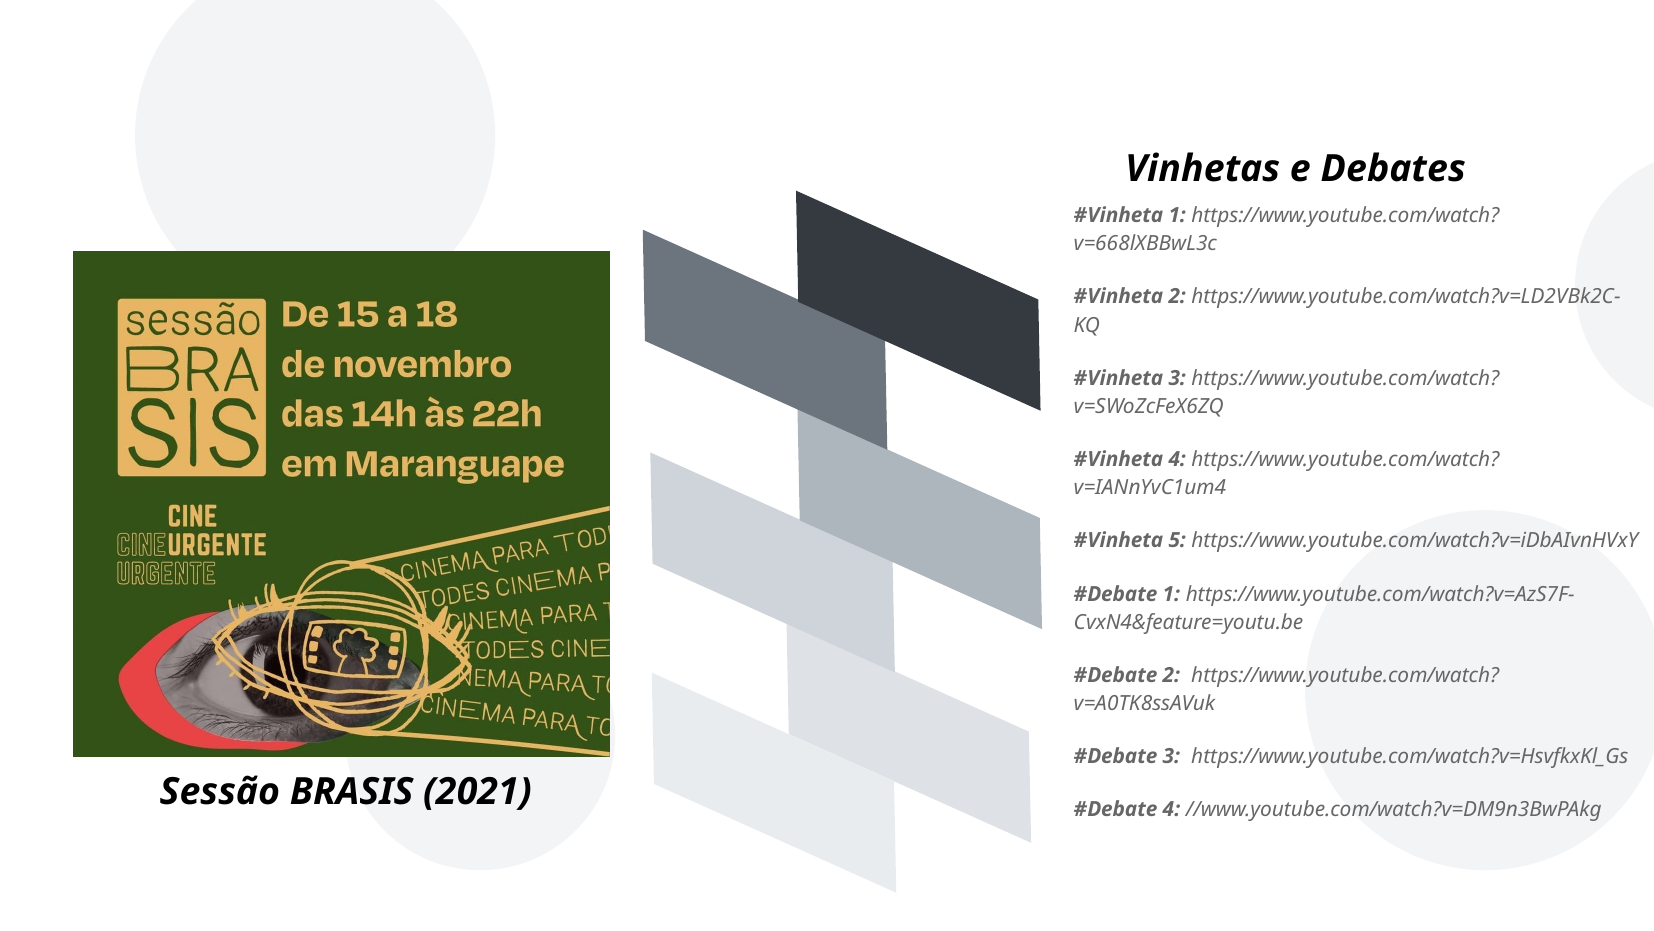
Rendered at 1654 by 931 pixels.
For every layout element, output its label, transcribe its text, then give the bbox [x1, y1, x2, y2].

text_box Sessão BRASIS (2021) [122, 756, 570, 816]
text_box #Vinheta 1: https://www.youtube.com/watch?v=668lXBBwL3c #Vinheta 2: https://www.youtube.com/watch?v=LD2VBk2C-KQ #Vinheta 3: https://www.youtube.com/watch?v=SWoZcFeX6ZQ #Vinheta 4: https://www.youtube.com/watch?v=IANnYvC1um4 #Vinheta 5: https://www.youtube.com/watch?v=iDbAIvnHVxY #Debate 1: https://www.youtube.com/watch?v=AzS7F-CvxN4&feature=youtu.be #Debate 2: https://www.youtube.com/watch?v=A0TK8ssAVuk #Debate 3: https://www.youtube.com/watch?v=HsvfkxKl_Gs #Debate 4: //www.youtube.com/watch?v=DM9n3BwPAkg [1059, 192, 1654, 931]
picture [73, 251, 610, 757]
text_box Vinhetas e Debates [1110, 133, 1494, 192]
